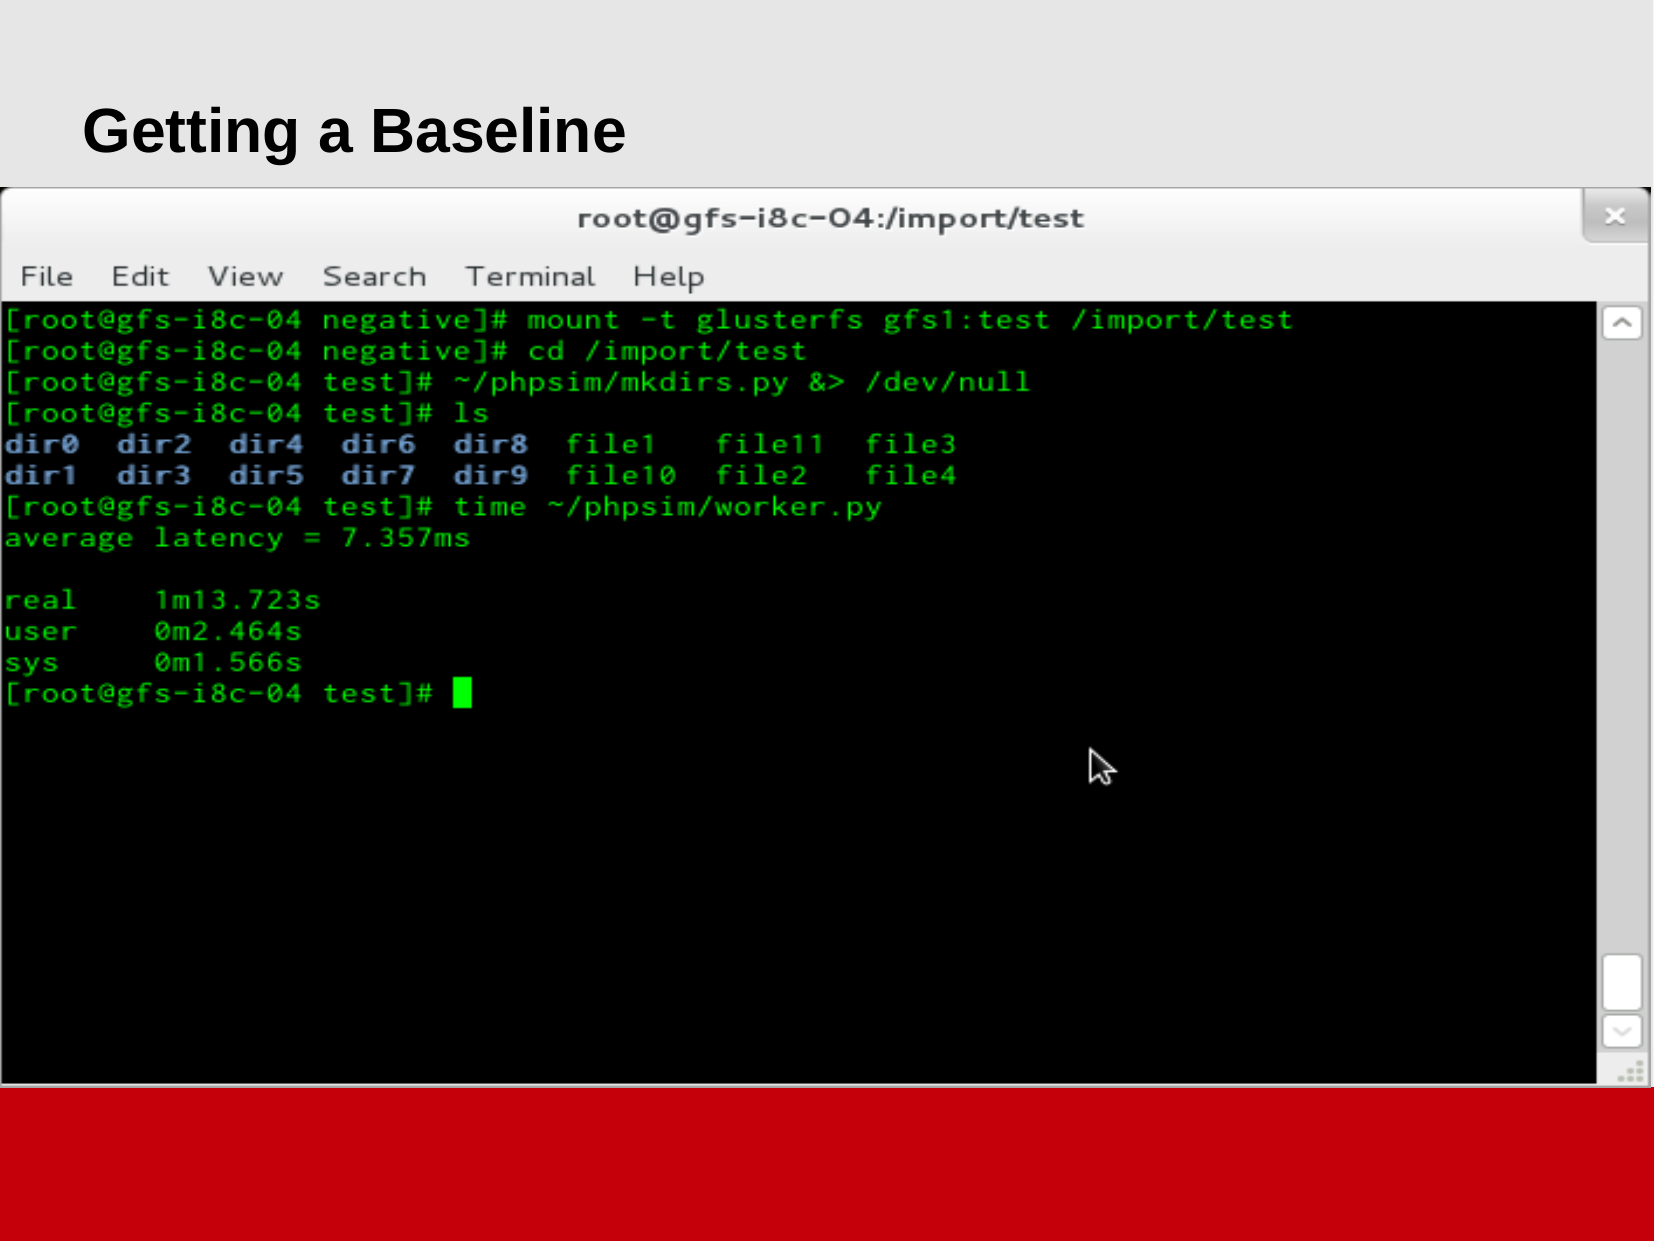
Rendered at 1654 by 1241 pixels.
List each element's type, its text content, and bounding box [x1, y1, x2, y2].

picture [0, 187, 1651, 1088]
title Getting a Baseline [82, 37, 1571, 187]
